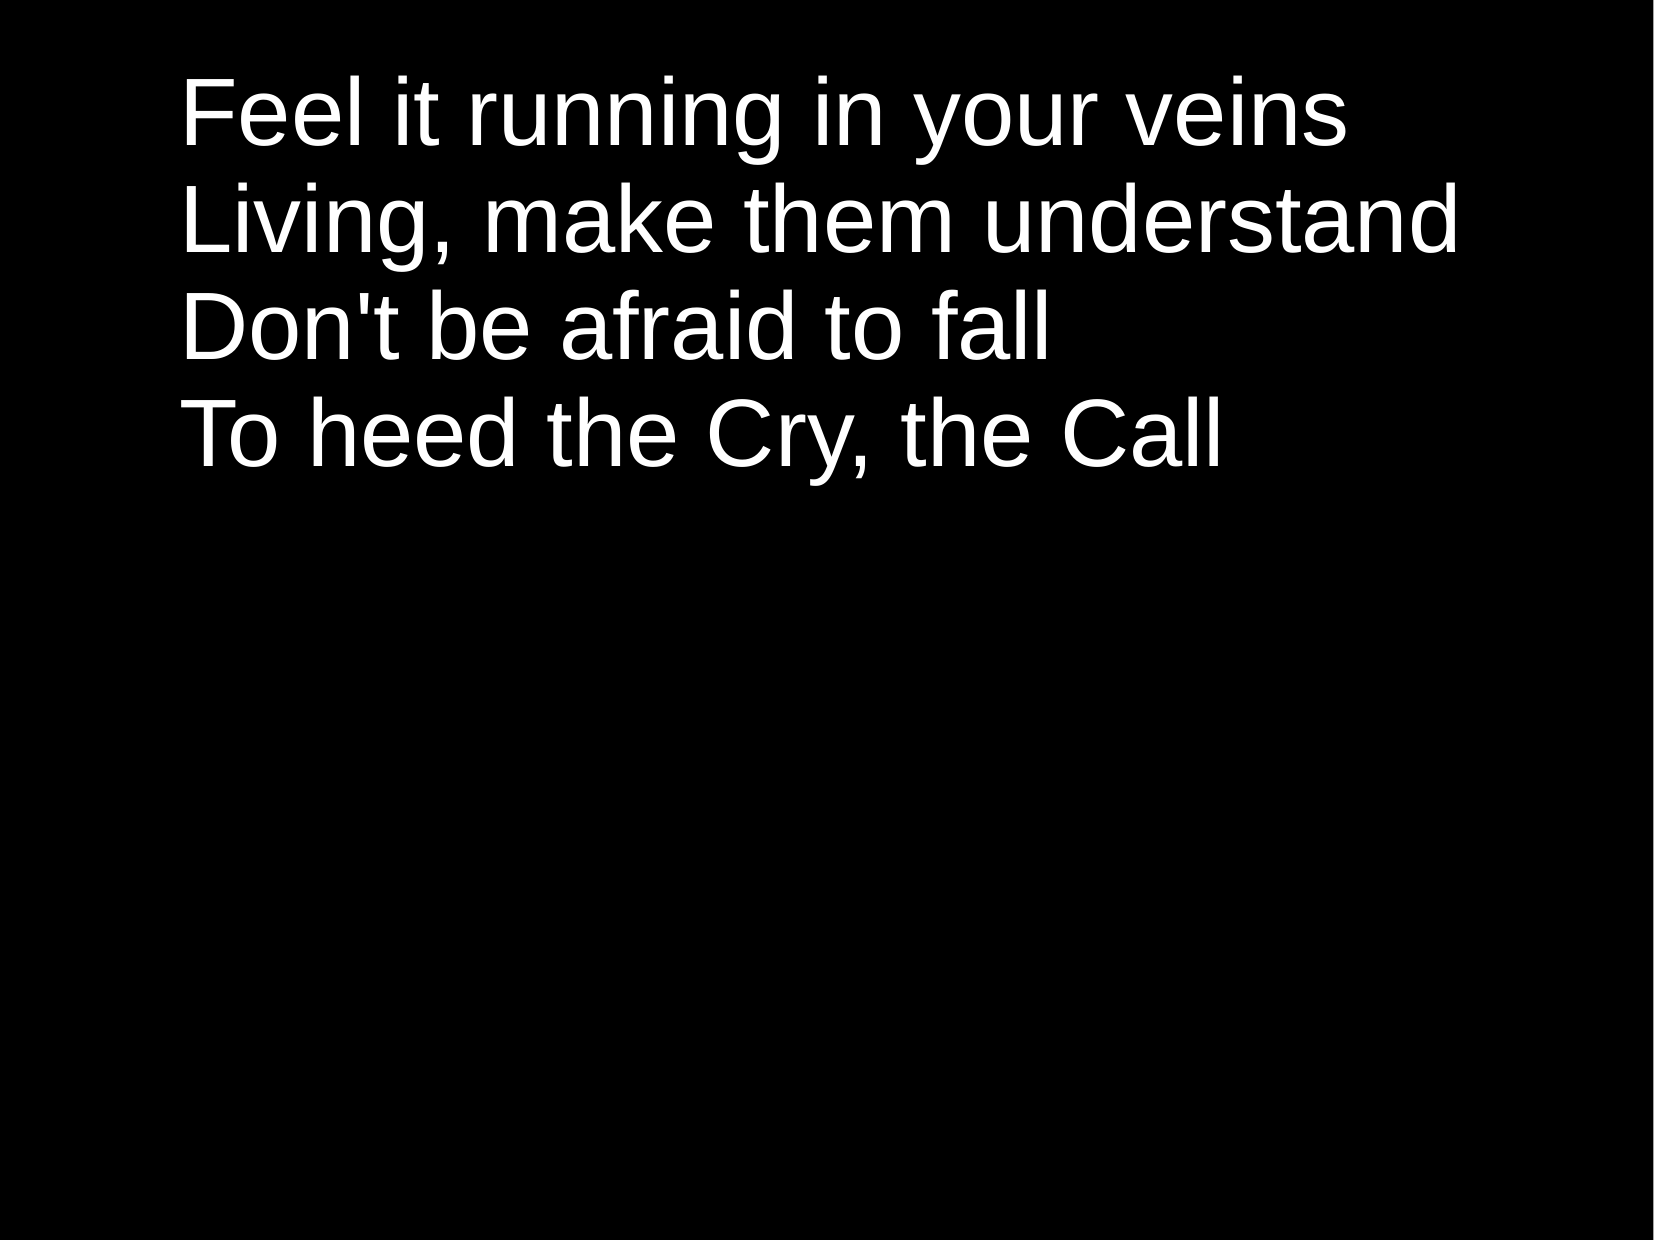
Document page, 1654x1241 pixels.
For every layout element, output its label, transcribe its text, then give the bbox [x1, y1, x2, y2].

subtitle Feel it running in your veins Living, make them understand Don't be afraid to fall To heed the Cry, the Call [76, 59, 1565, 779]
